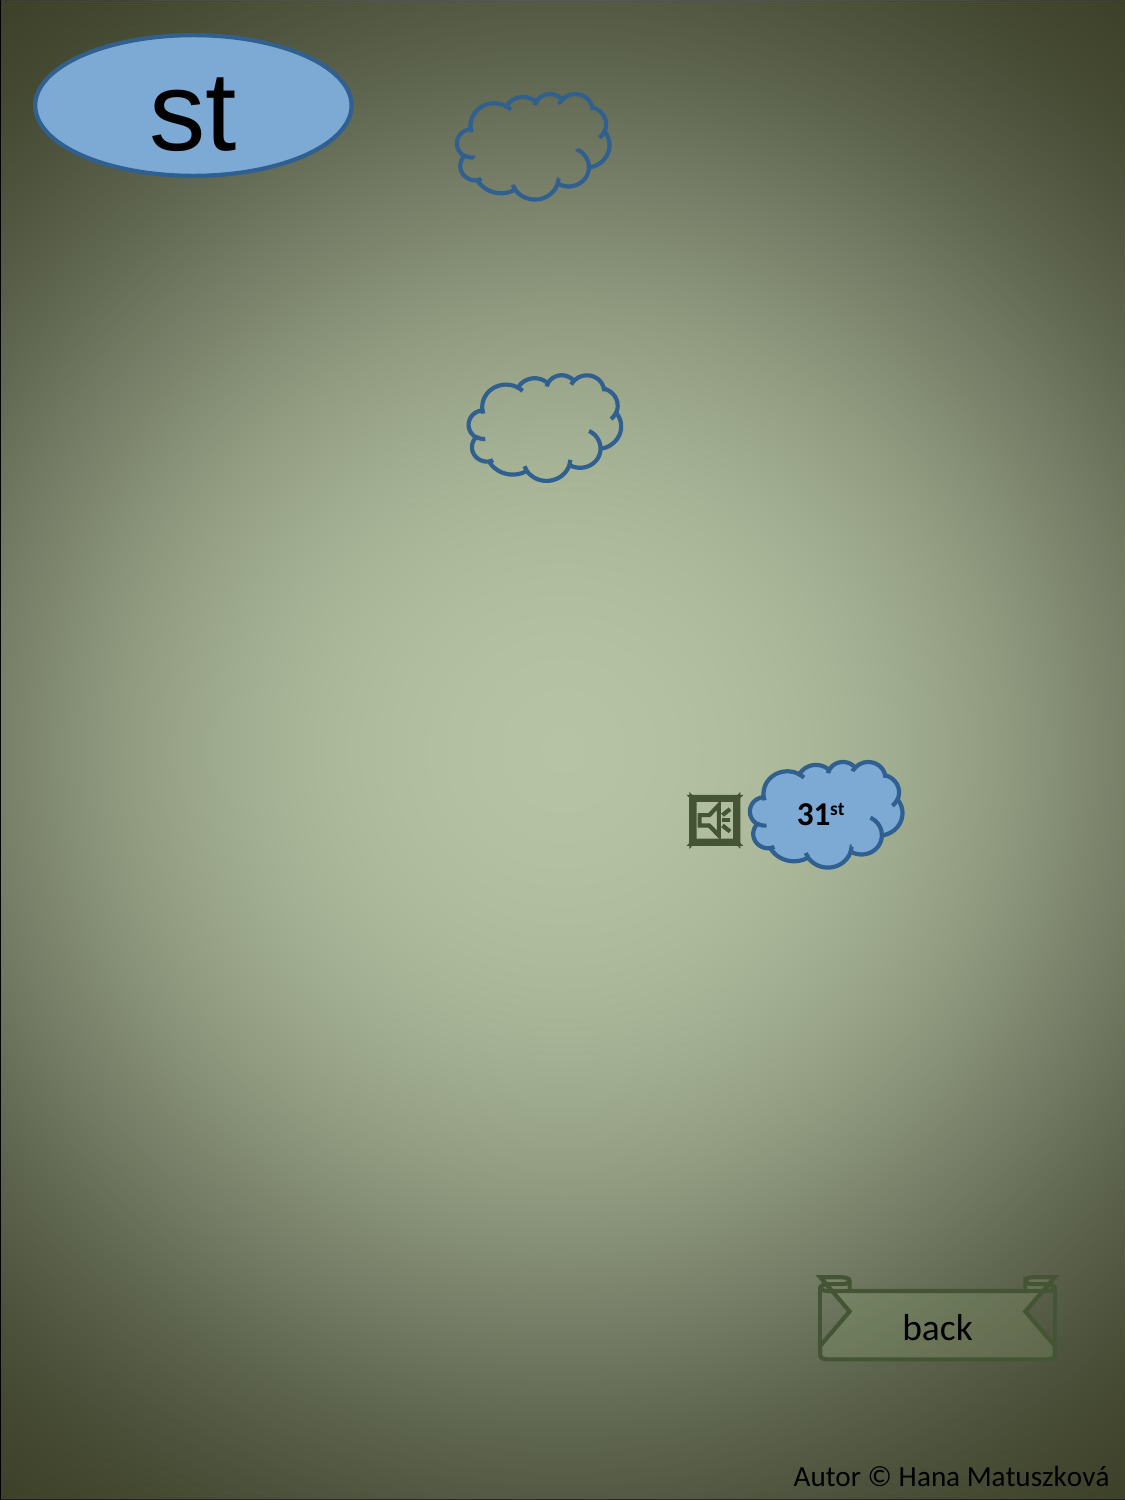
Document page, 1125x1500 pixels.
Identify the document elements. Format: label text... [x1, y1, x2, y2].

text_box back [820, 1277, 1055, 1360]
text_box 31st [749, 761, 903, 868]
text_box Autor © Hana Matuszková [778, 1449, 1125, 1500]
text_box st [35, 35, 352, 176]
picture [0, 0, 1125, 1500]
